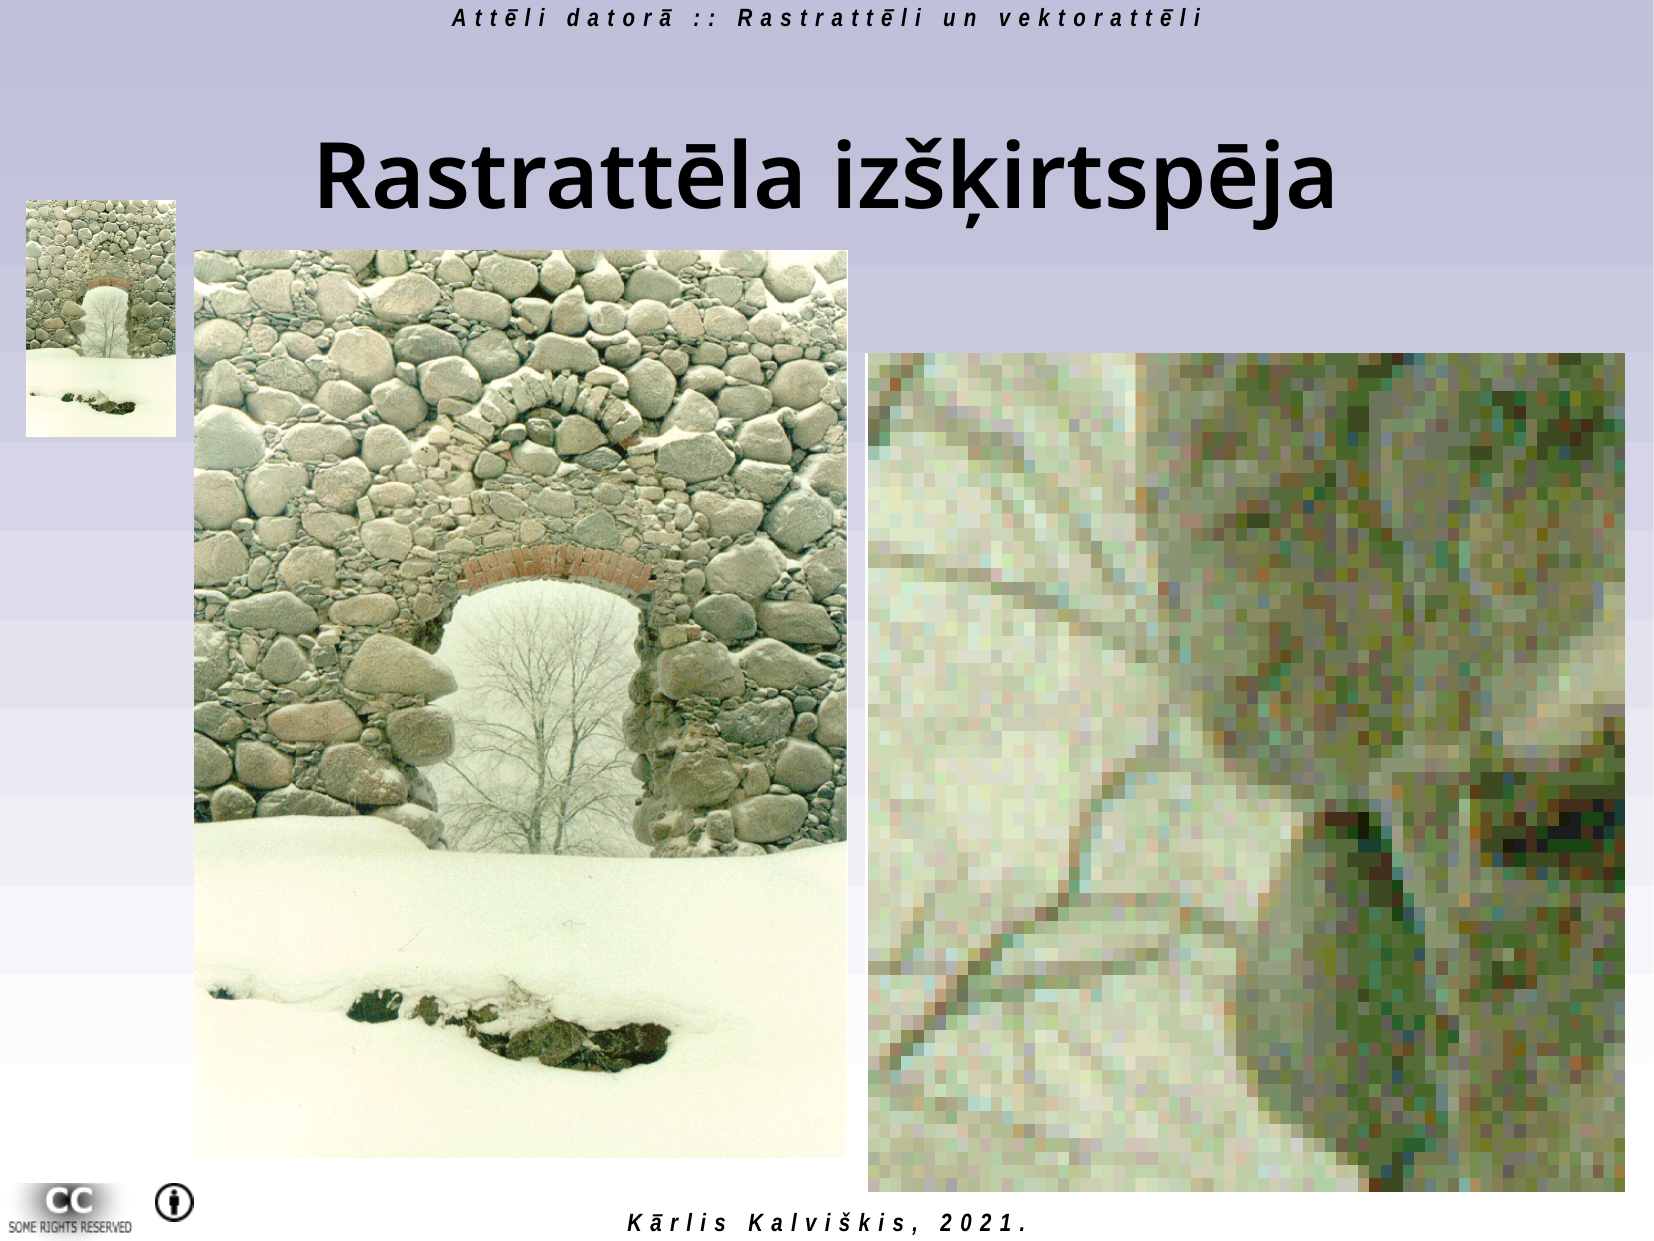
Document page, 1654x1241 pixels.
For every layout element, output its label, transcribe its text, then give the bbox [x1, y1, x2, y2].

title Rastrattēla izšķirtspēja [29, 49, 1625, 296]
picture [0, 0, 1654, 1241]
